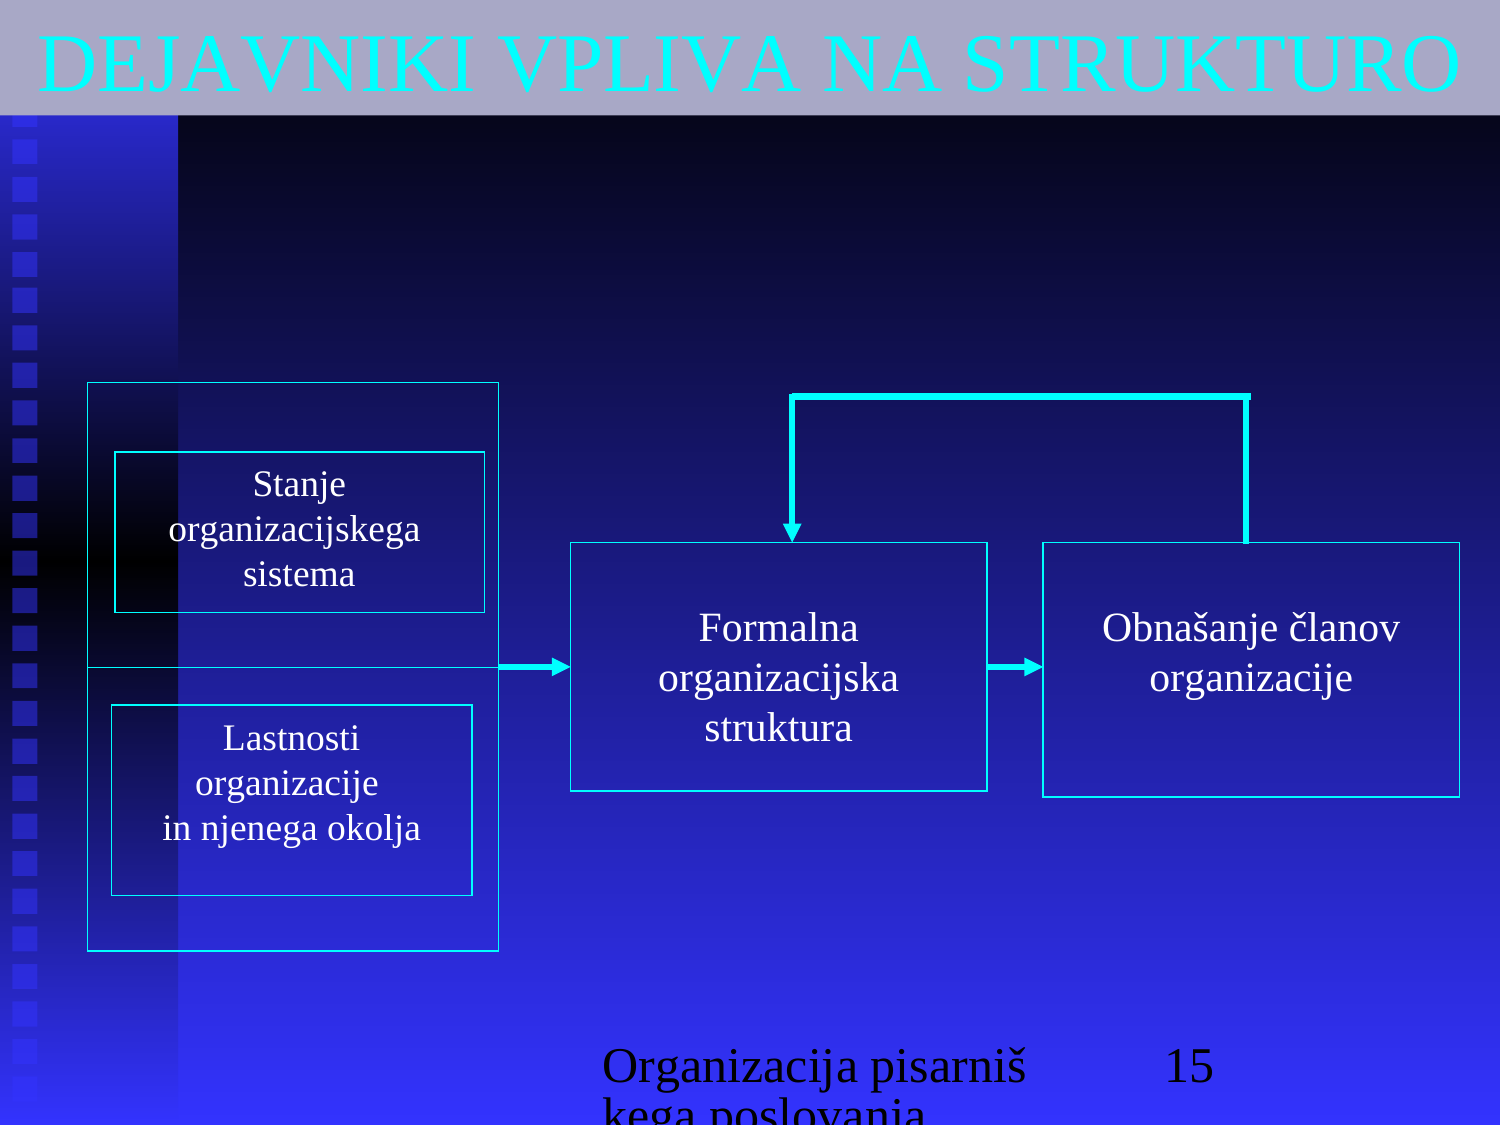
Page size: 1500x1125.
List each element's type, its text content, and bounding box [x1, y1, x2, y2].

text_box Obnašanje članov organizacije [1043, 542, 1460, 798]
text_box Lastnosti organizacije in njenega okolja [111, 704, 473, 896]
text_box Formalna organizacijska struktura [570, 542, 988, 792]
text_box Stanje organizacijskega sistema [114, 451, 485, 613]
text_box DEJAVNIKI VPLIVA NA STRUKTURO [0, 0, 1500, 116]
